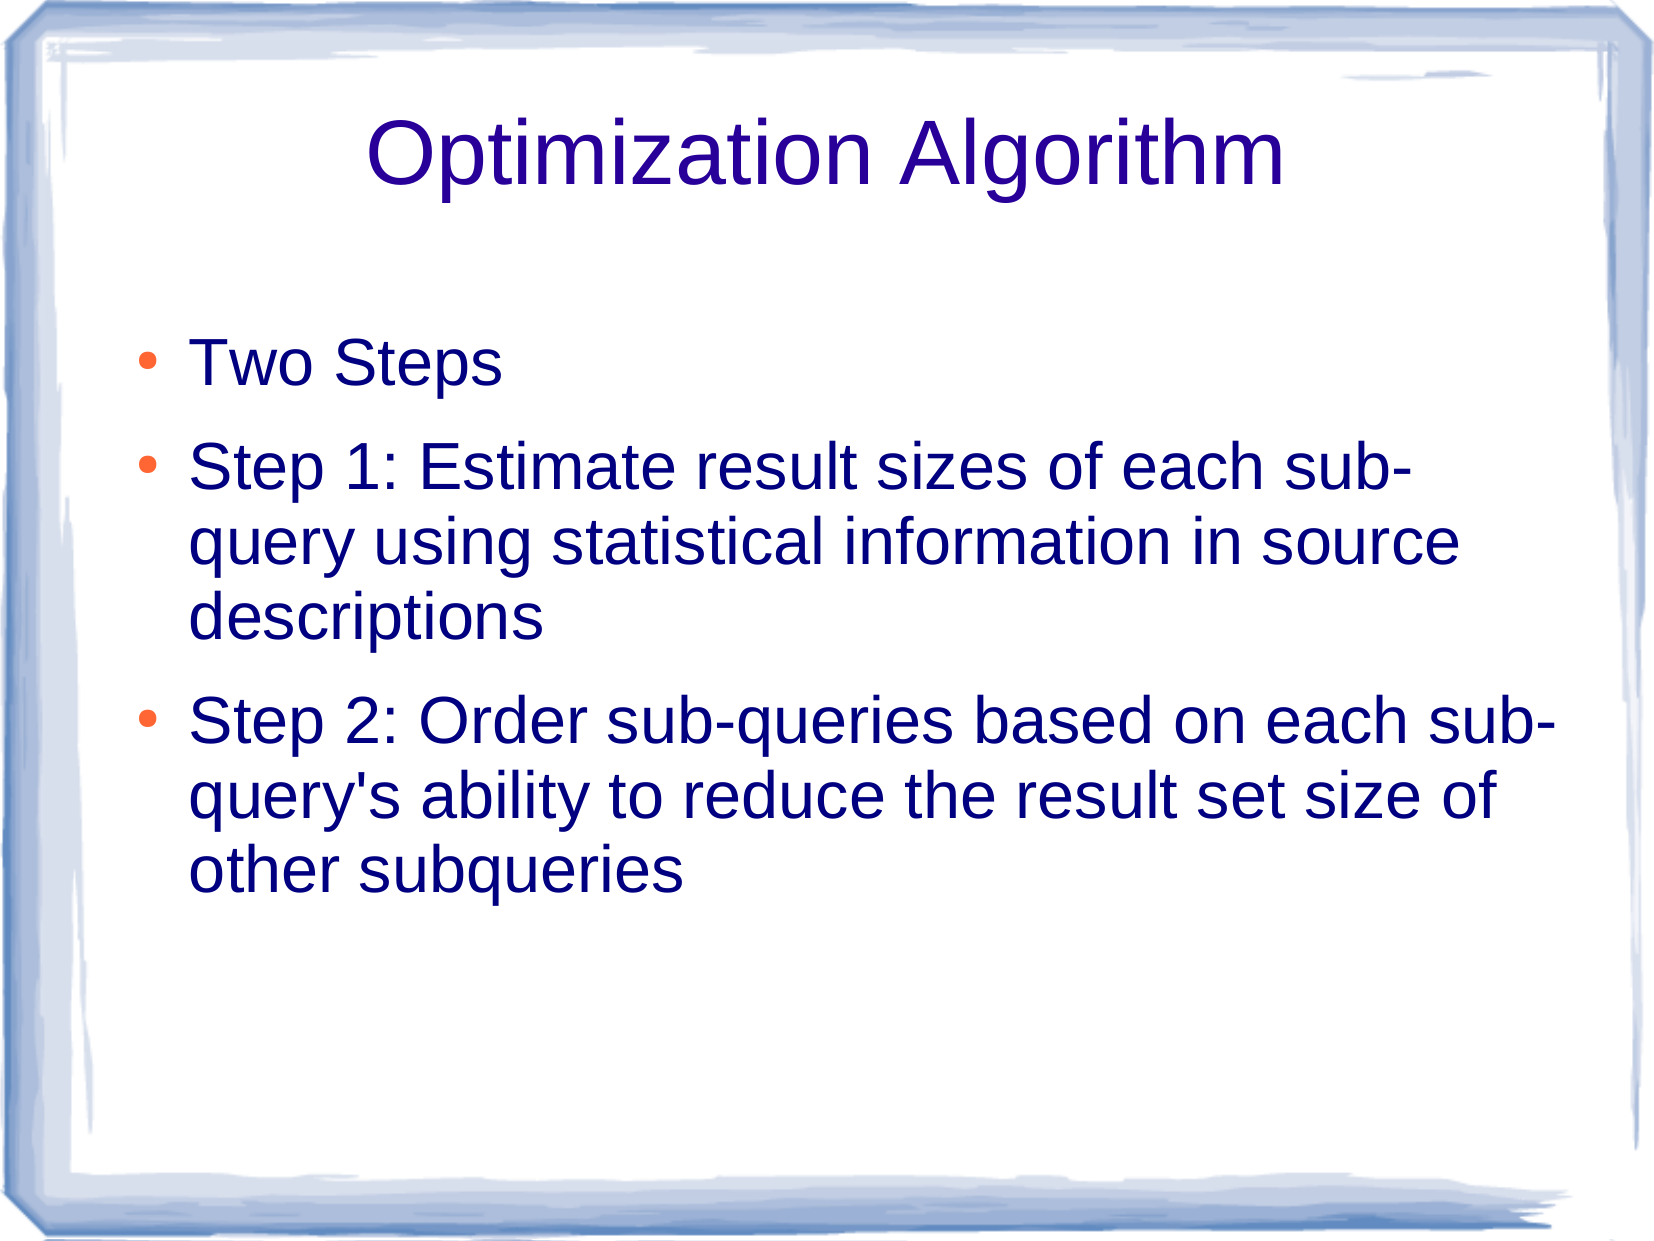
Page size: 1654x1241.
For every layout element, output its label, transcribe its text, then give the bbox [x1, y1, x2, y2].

picture [0, 0, 1654, 1241]
title Optimization Algorithm [82, 49, 1571, 257]
list Two Steps Step 1: Estimate result sizes of each sub-query using statistical information in source descriptions Step 2: Order sub-queries based on each sub-query's ability to reduce the result set size of other subqueries [118, 324, 1571, 1129]
